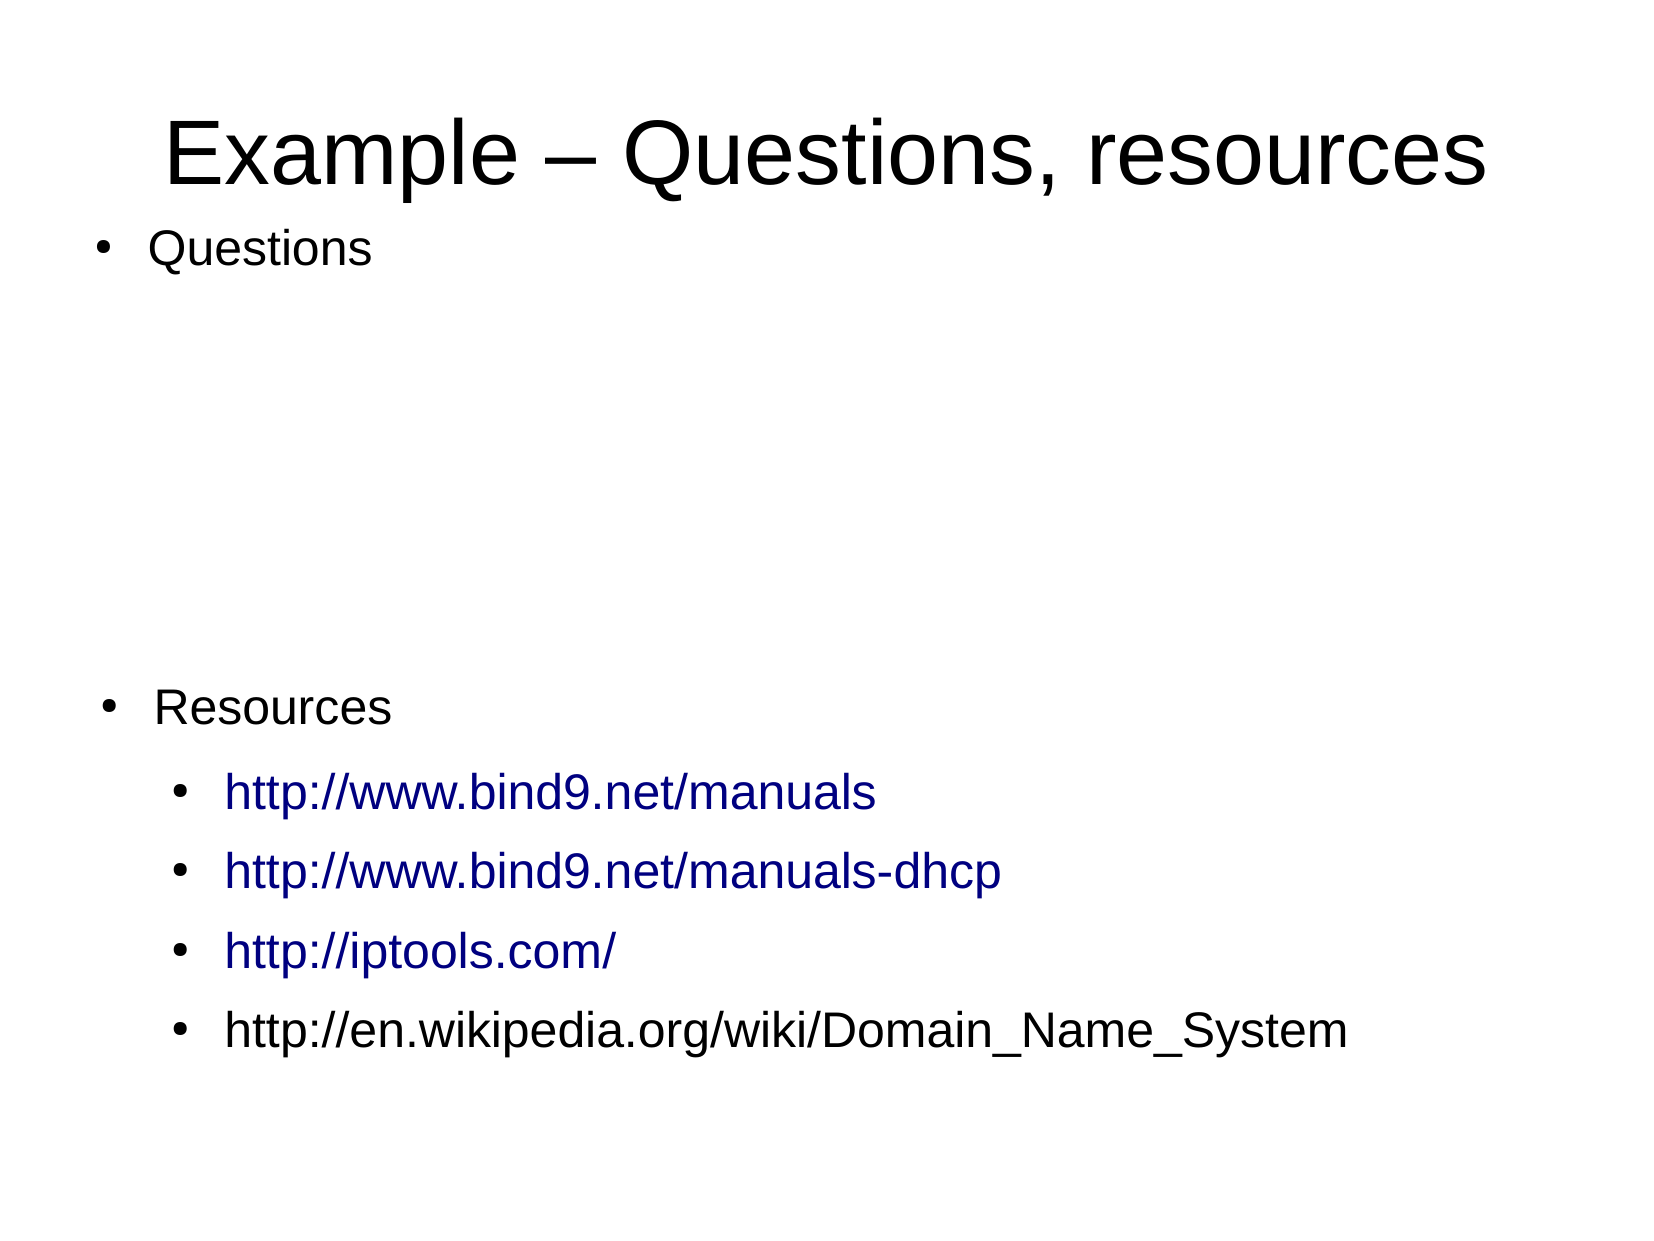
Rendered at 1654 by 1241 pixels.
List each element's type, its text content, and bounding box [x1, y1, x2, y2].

list Questions [76, 220, 1565, 650]
list Resources http://www.bind9.net/manuals http://www.bind9.net/manuals-dhcp http://iptools.com/ http://en.wikipedia.org/wiki/Domain_Name_System [82, 679, 1571, 1109]
title Example – Questions, resources [82, 49, 1571, 257]
